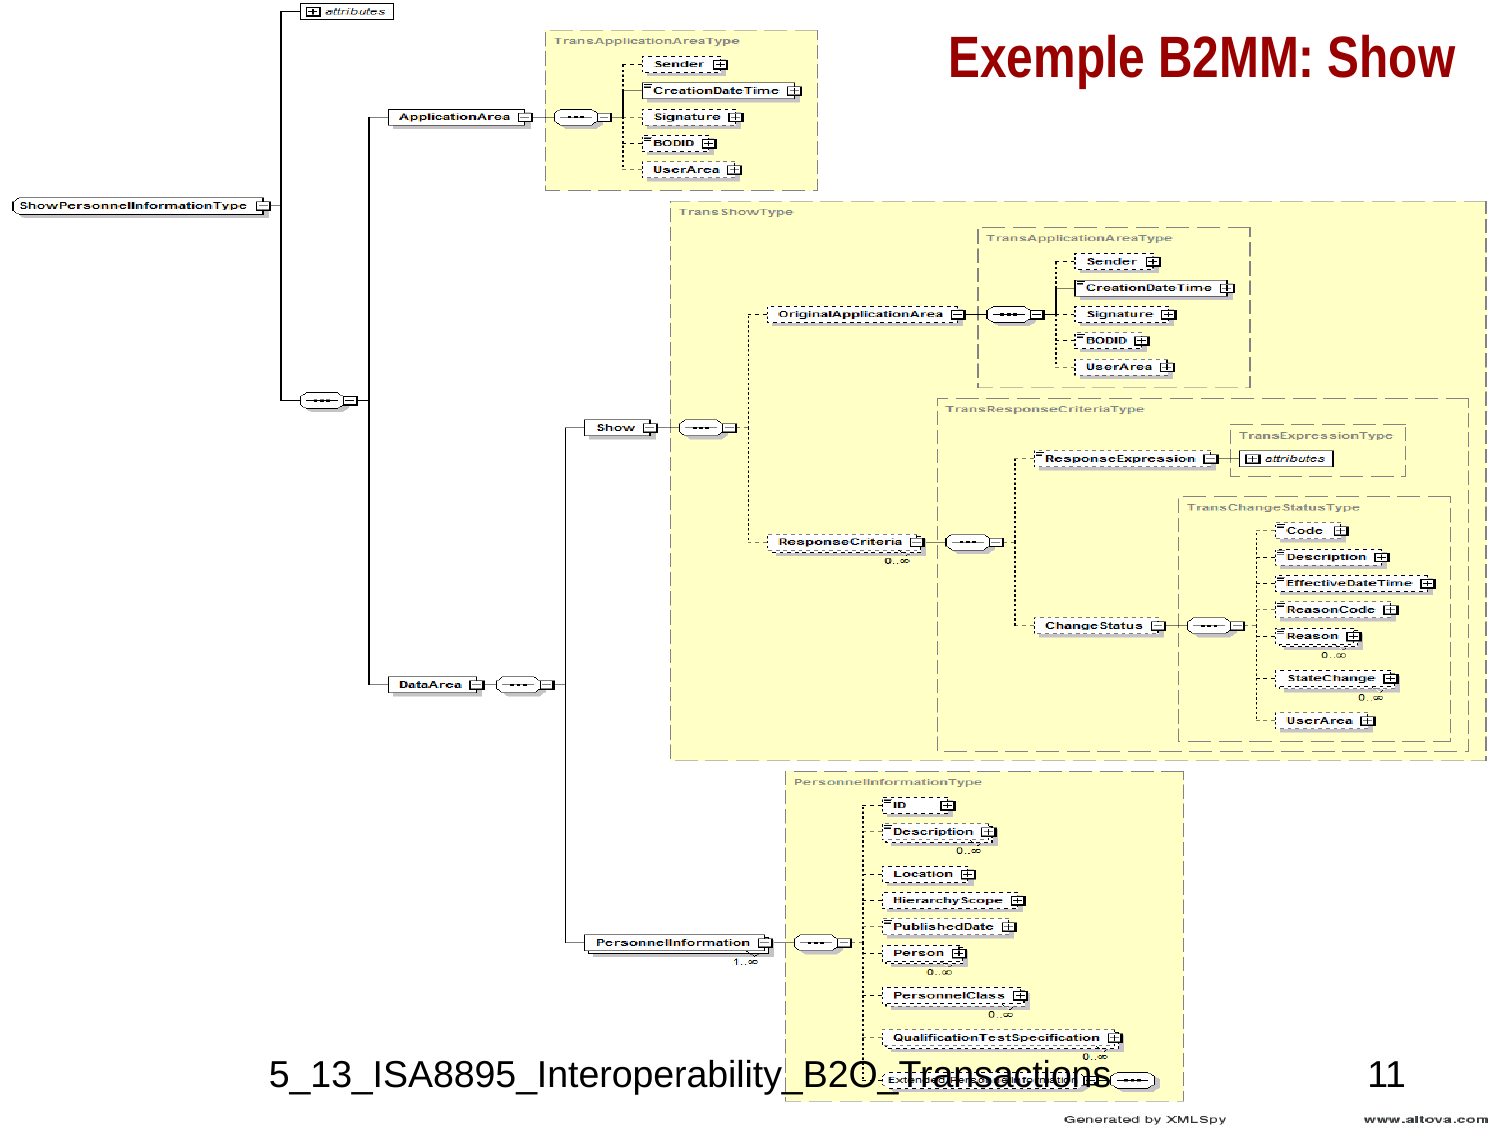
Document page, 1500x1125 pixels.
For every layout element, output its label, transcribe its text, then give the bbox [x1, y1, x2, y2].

picture [0, 0, 1500, 1125]
slide_number <numéro> [1352, 1034, 1490, 1103]
list [29, 184, 1471, 988]
title Exemple B2MM: Show [29, 12, 1471, 138]
footer 5_13_ISA8895_Interoperability_B2O_Transactions [253, 1034, 1336, 1103]
